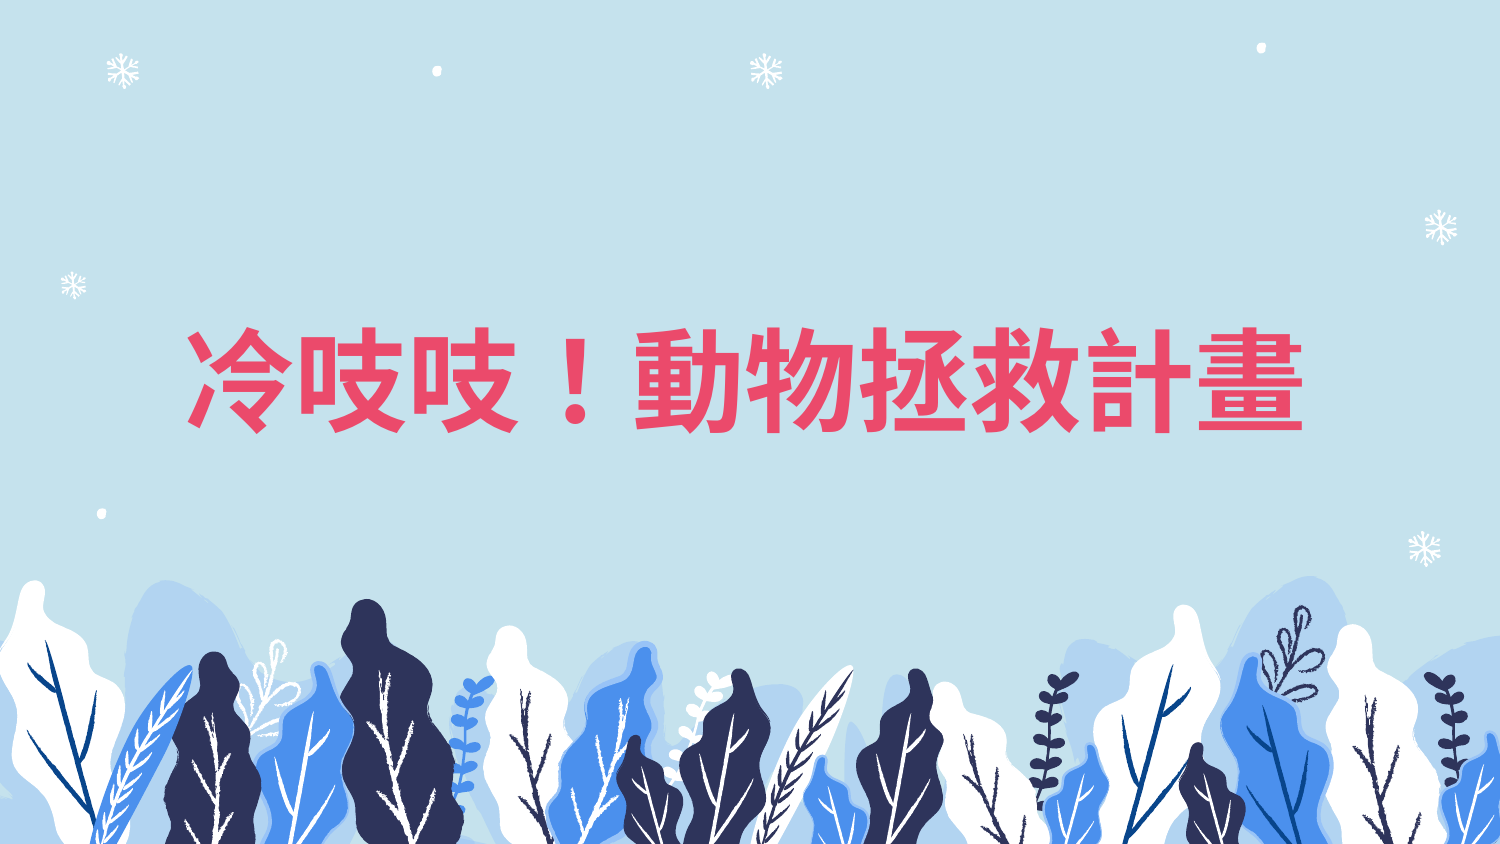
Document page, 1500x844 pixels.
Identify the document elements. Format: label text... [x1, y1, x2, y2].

title 冷吱吱！動物拯救計畫 [167, 253, 1341, 505]
